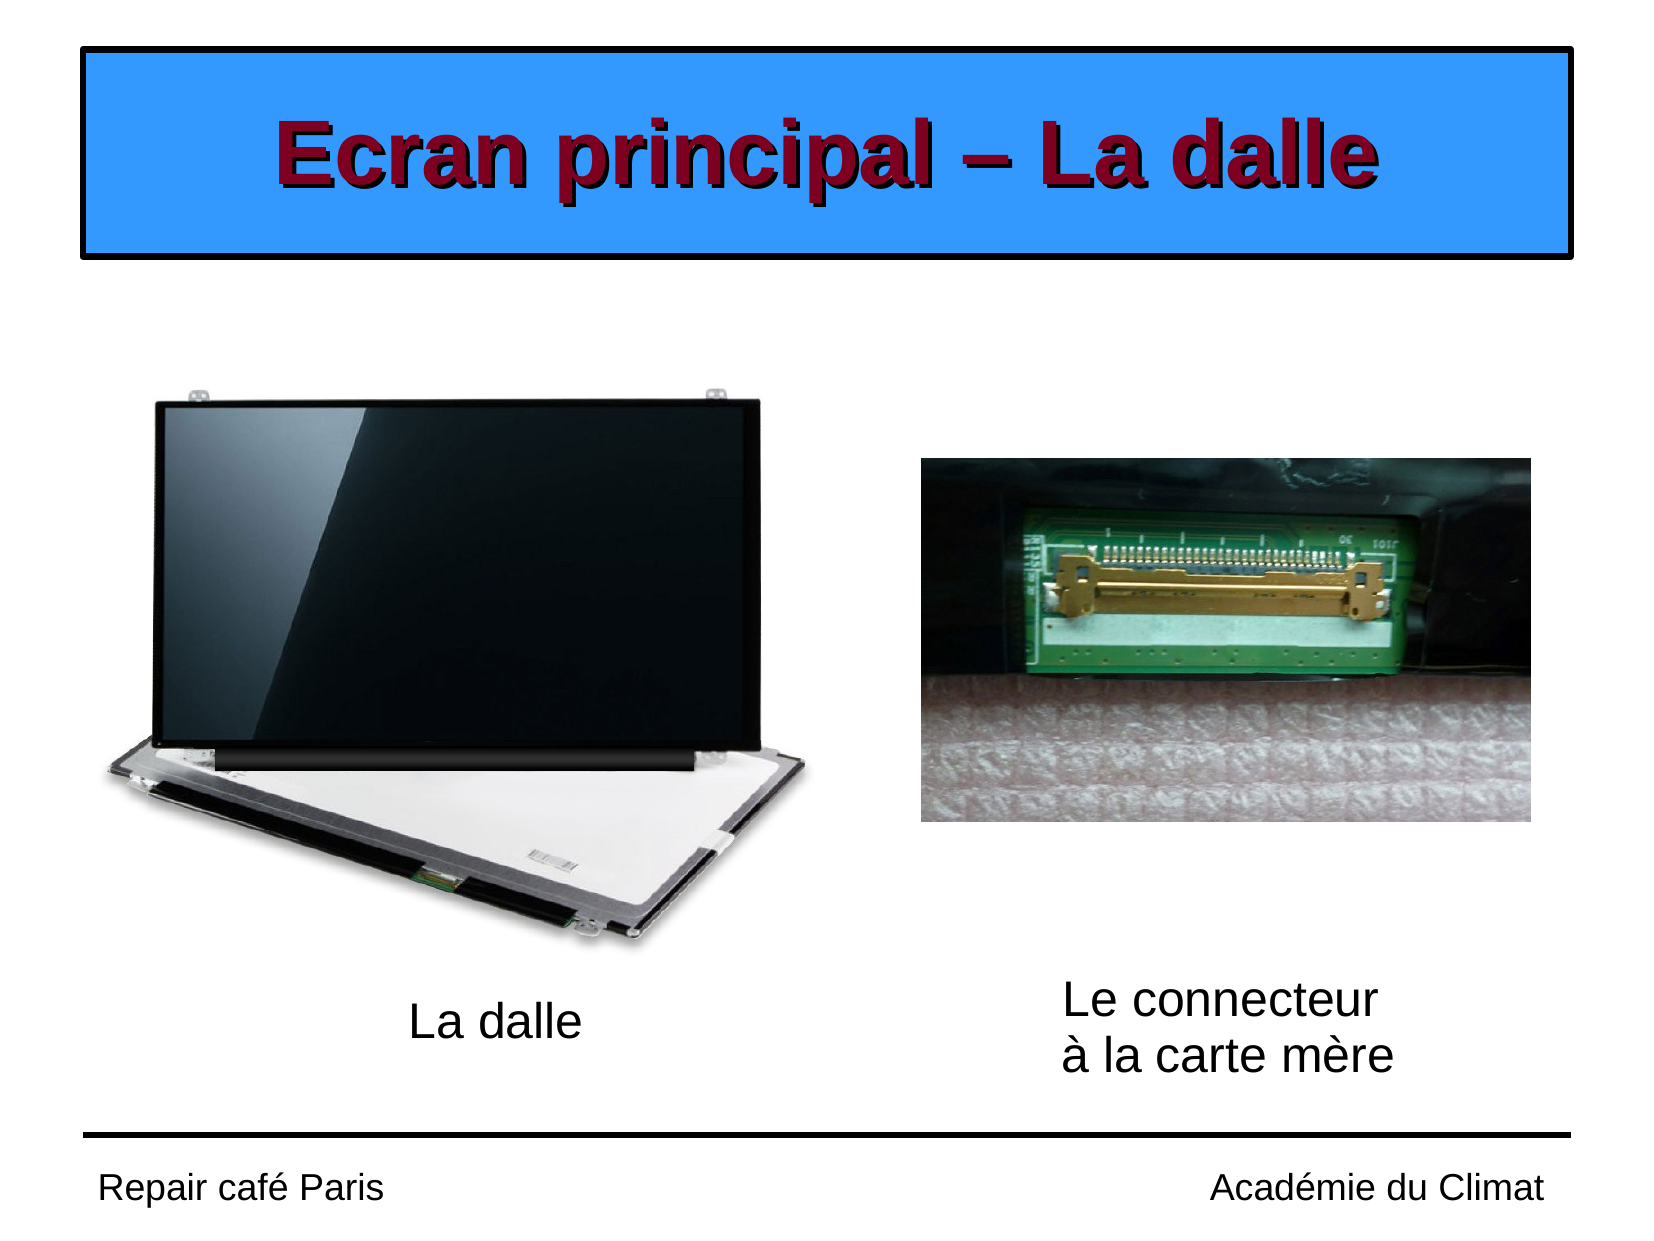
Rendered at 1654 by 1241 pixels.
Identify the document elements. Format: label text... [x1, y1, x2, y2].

text_box Le connecteur à la carte mère [933, 964, 1524, 1105]
text_box La dalle [389, 986, 603, 1069]
picture [94, 308, 814, 1028]
picture [921, 335, 1531, 945]
text_box Repair café Paris Académie du Climat [82, 1158, 1571, 1216]
title Ecran principal – La dalle [82, 49, 1571, 257]
